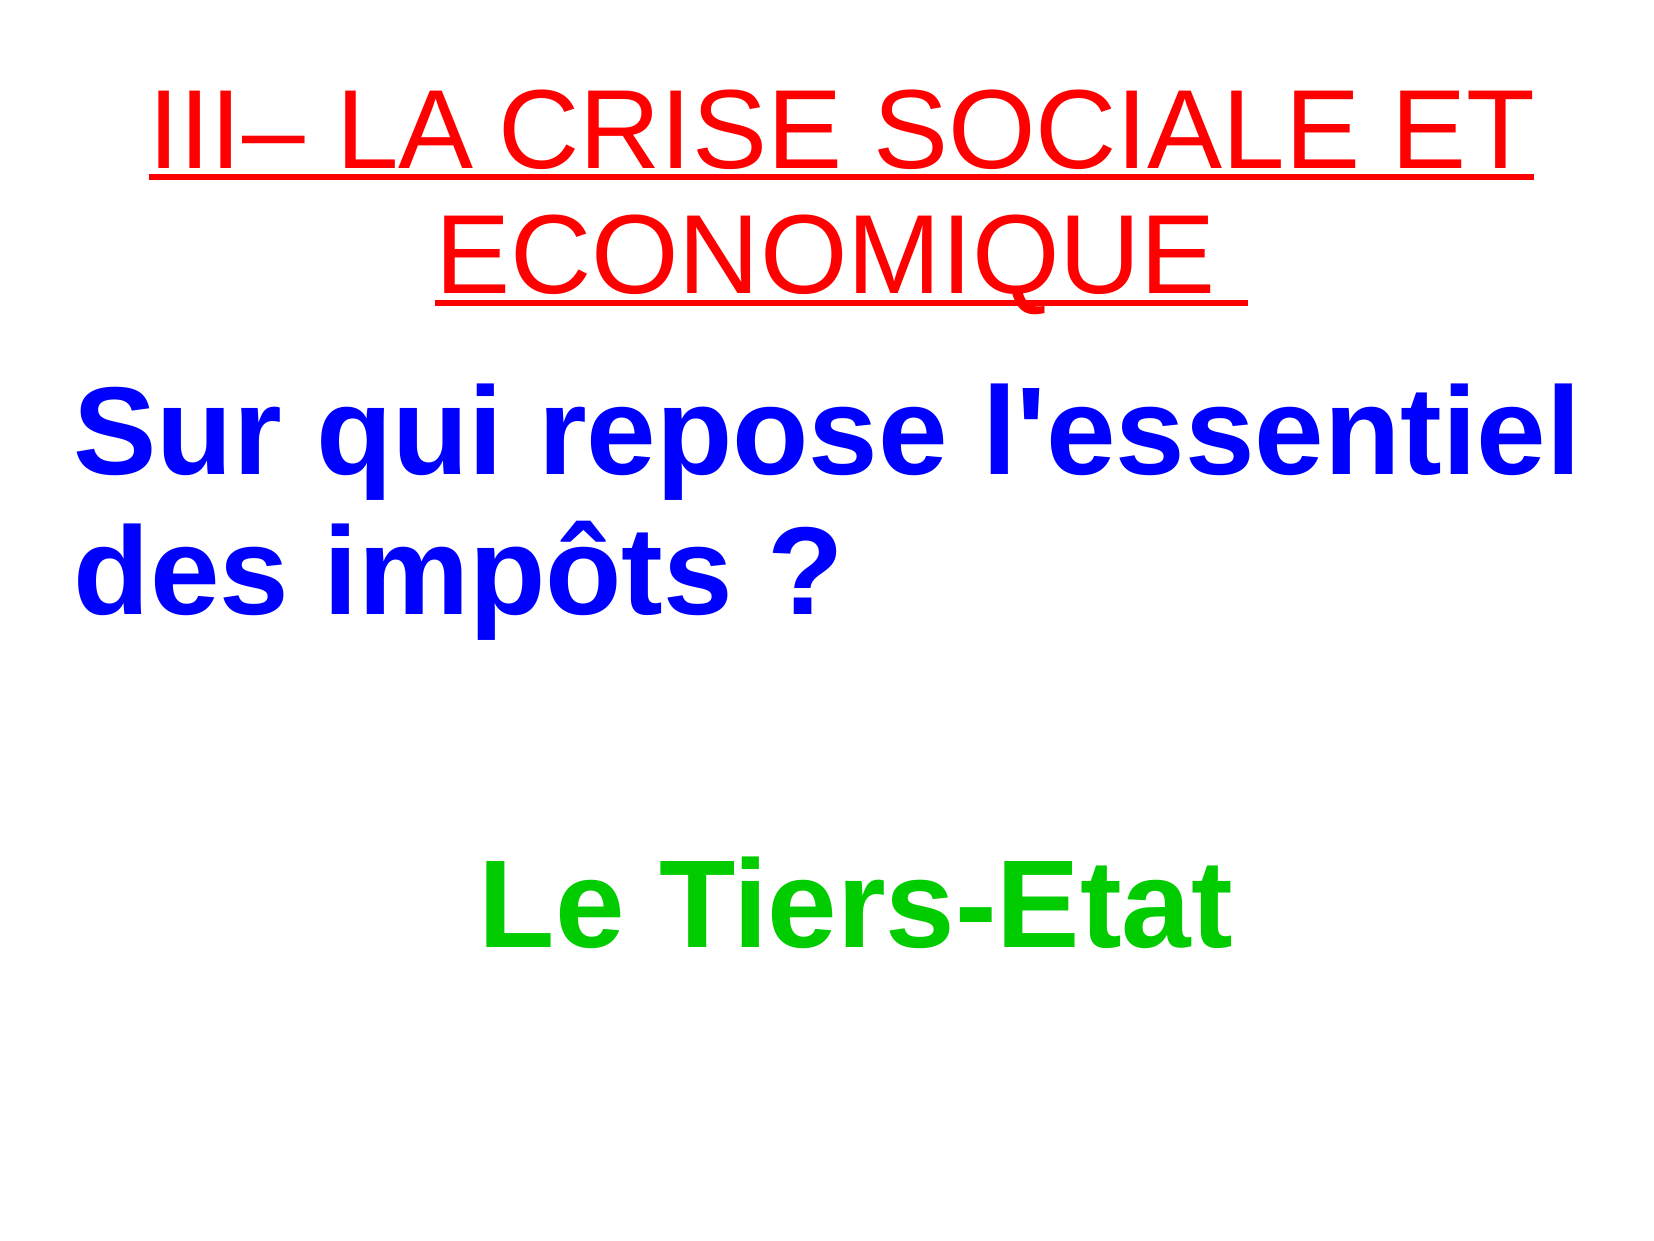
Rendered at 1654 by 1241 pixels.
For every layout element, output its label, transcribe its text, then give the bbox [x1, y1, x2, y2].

text_box Sur qui repose l'essentiel des impôts ? [59, 354, 1625, 807]
text_box Le Tiers-Etat [59, 826, 1654, 1140]
text_box III– LA CRISE SOCIALE ET ECONOMIQUE [59, 59, 1625, 325]
